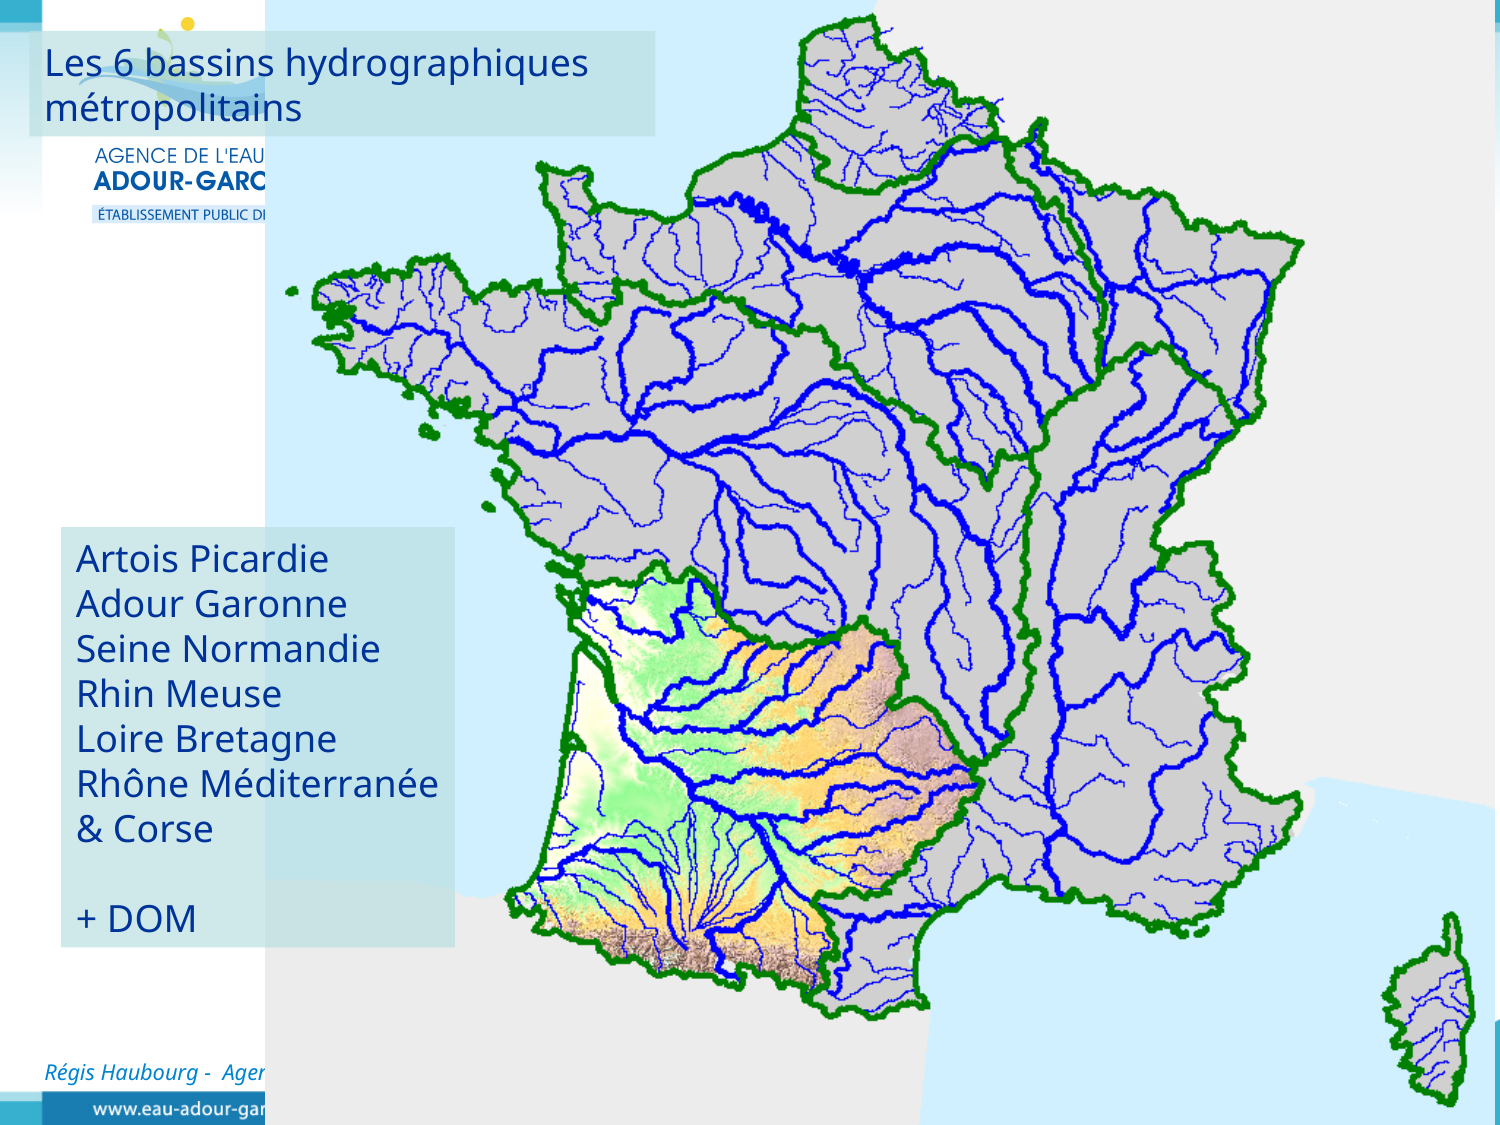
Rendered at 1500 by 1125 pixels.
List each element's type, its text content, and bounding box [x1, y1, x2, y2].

picture [0, 0, 1500, 1125]
text_box Artois Picardie Adour Garonne Seine Normandie Rhin Meuse Loire Bretagne Rhône Méditerranée & Corse + DOM [61, 527, 455, 948]
text_box Les 6 bassins hydrographiques métropolitains [29, 30, 656, 137]
